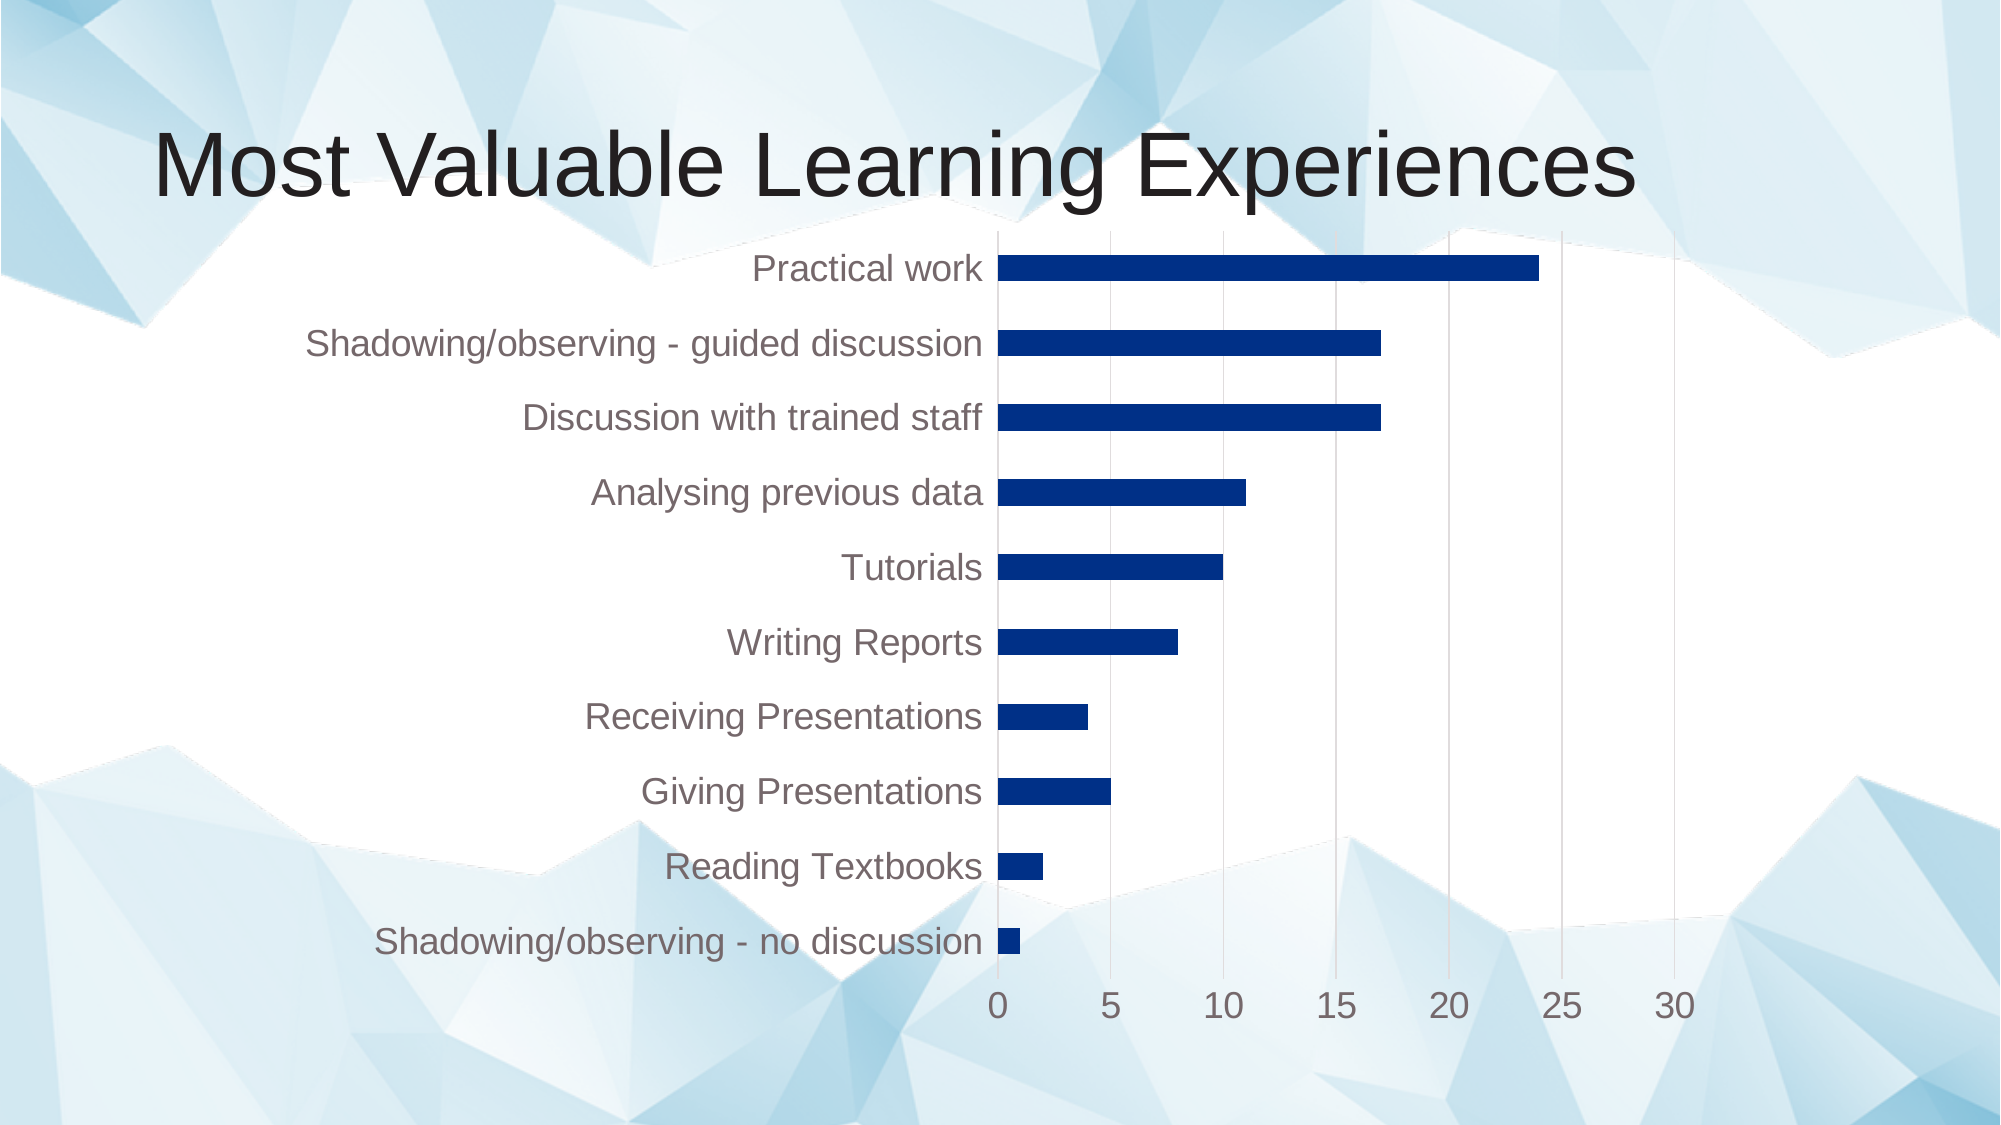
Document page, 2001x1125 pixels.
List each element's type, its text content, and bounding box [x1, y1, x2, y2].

chart [275, 214, 1725, 1044]
picture [0, 0, 2000, 359]
title Most Valuable Learning Experiences [137, 59, 1863, 278]
picture [0, 745, 2000, 1125]
